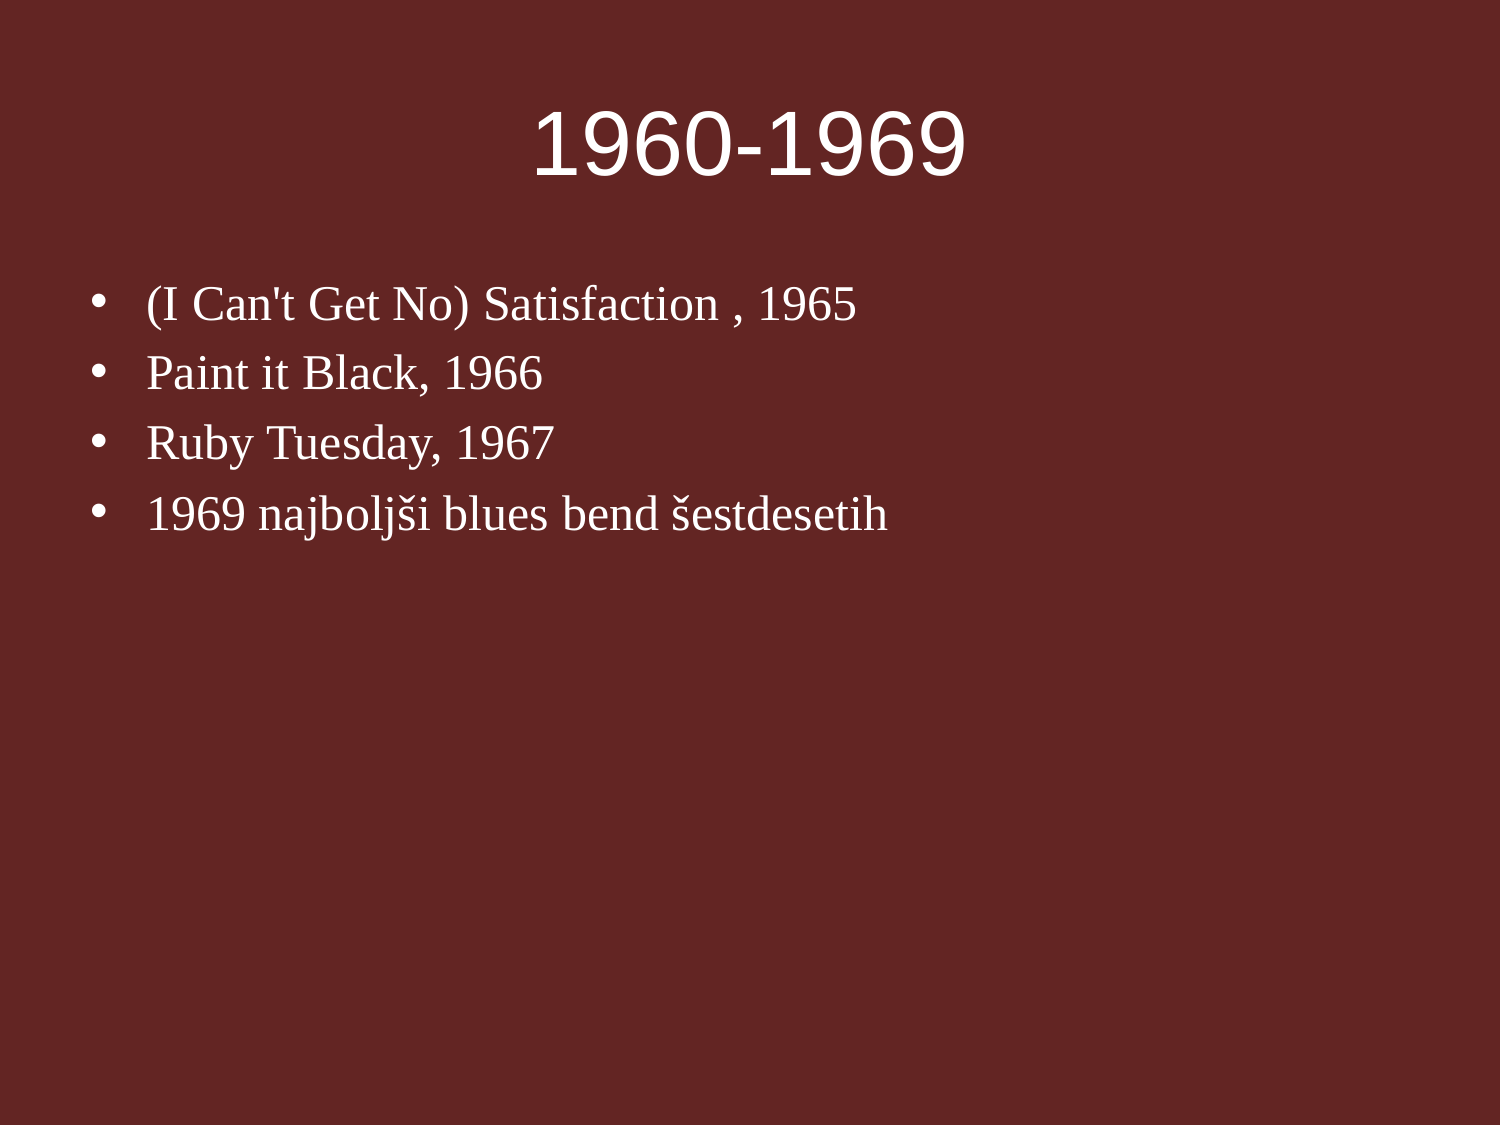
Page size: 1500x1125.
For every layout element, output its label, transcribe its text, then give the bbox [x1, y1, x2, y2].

title 1960-1969 [75, 45, 1425, 233]
list (I Can't Get No) Satisfaction , 1965 Paint it Black, 1966 Ruby Tuesday, 1967 1969 najboljši blues bend šestdesetih [75, 262, 1425, 1005]
